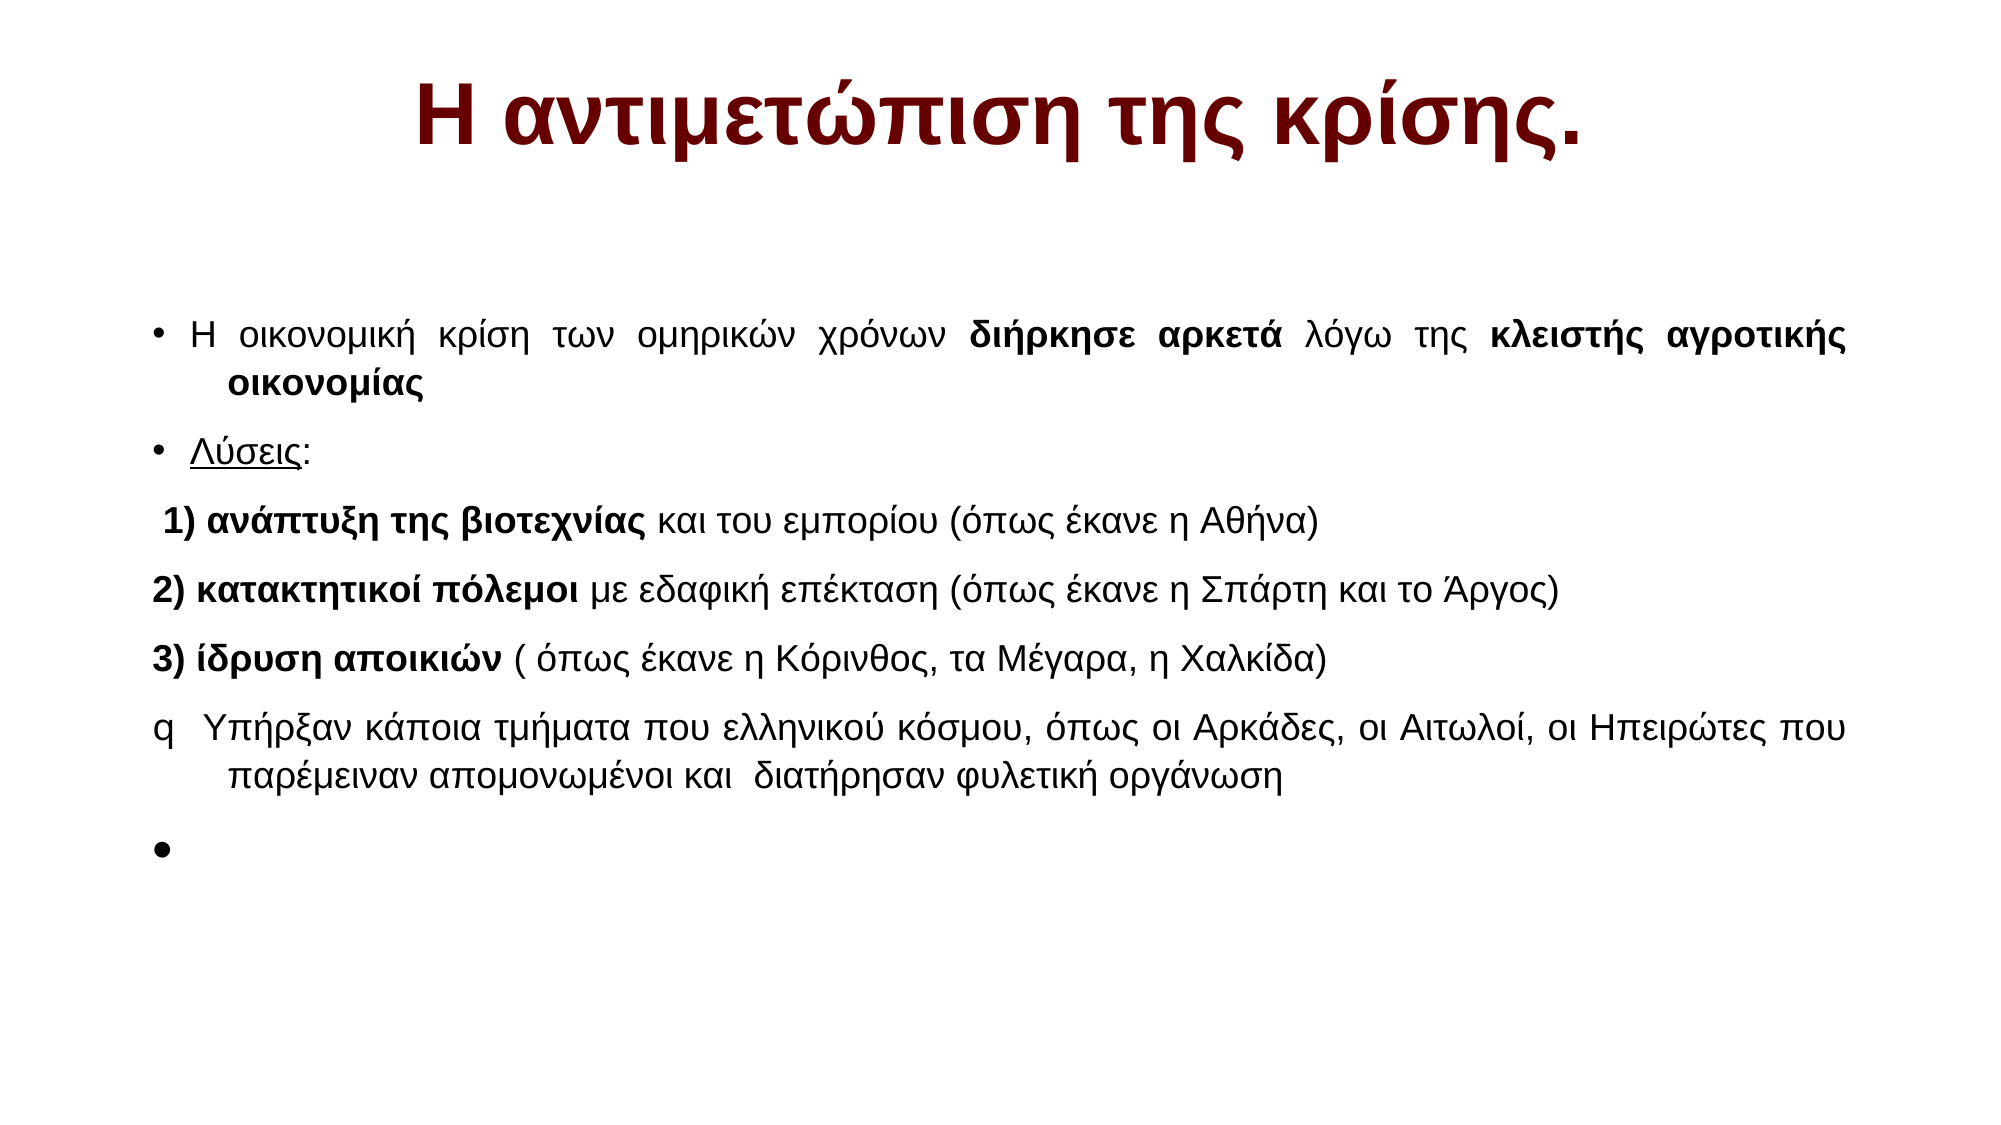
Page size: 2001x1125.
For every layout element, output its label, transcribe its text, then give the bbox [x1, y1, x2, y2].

list Η οικονομική κρίση των ομηρικών χρόνων διήρκησε αρκετά λόγω της κλειστής αγροτικής οικονομίας Λύσεις: 1) ανάπτυξη της βιοτεχνίας και του εμπορίου (όπως έκανε η Αθήνα) 2) κατακτητικοί πόλεμοι με εδαφική επέκταση (όπως έκανε η Σπάρτη και το Άργος) 3) ίδρυση αποικιών ( όπως έκανε η Κόρινθος, τα Μέγαρα, η Χαλκίδα) Υπήρξαν κάποια τμήματα που ελληνικού κόσμου, όπως οι Αρκάδες, οι Αιτωλοί, οι Ηπειρώτες που παρέμειναν απομονωμένοι και διατήρησαν φυλετική οργάνωση [137, 299, 1863, 1014]
title Η αντιμετώπιση της κρίσης. [137, 59, 1863, 278]
